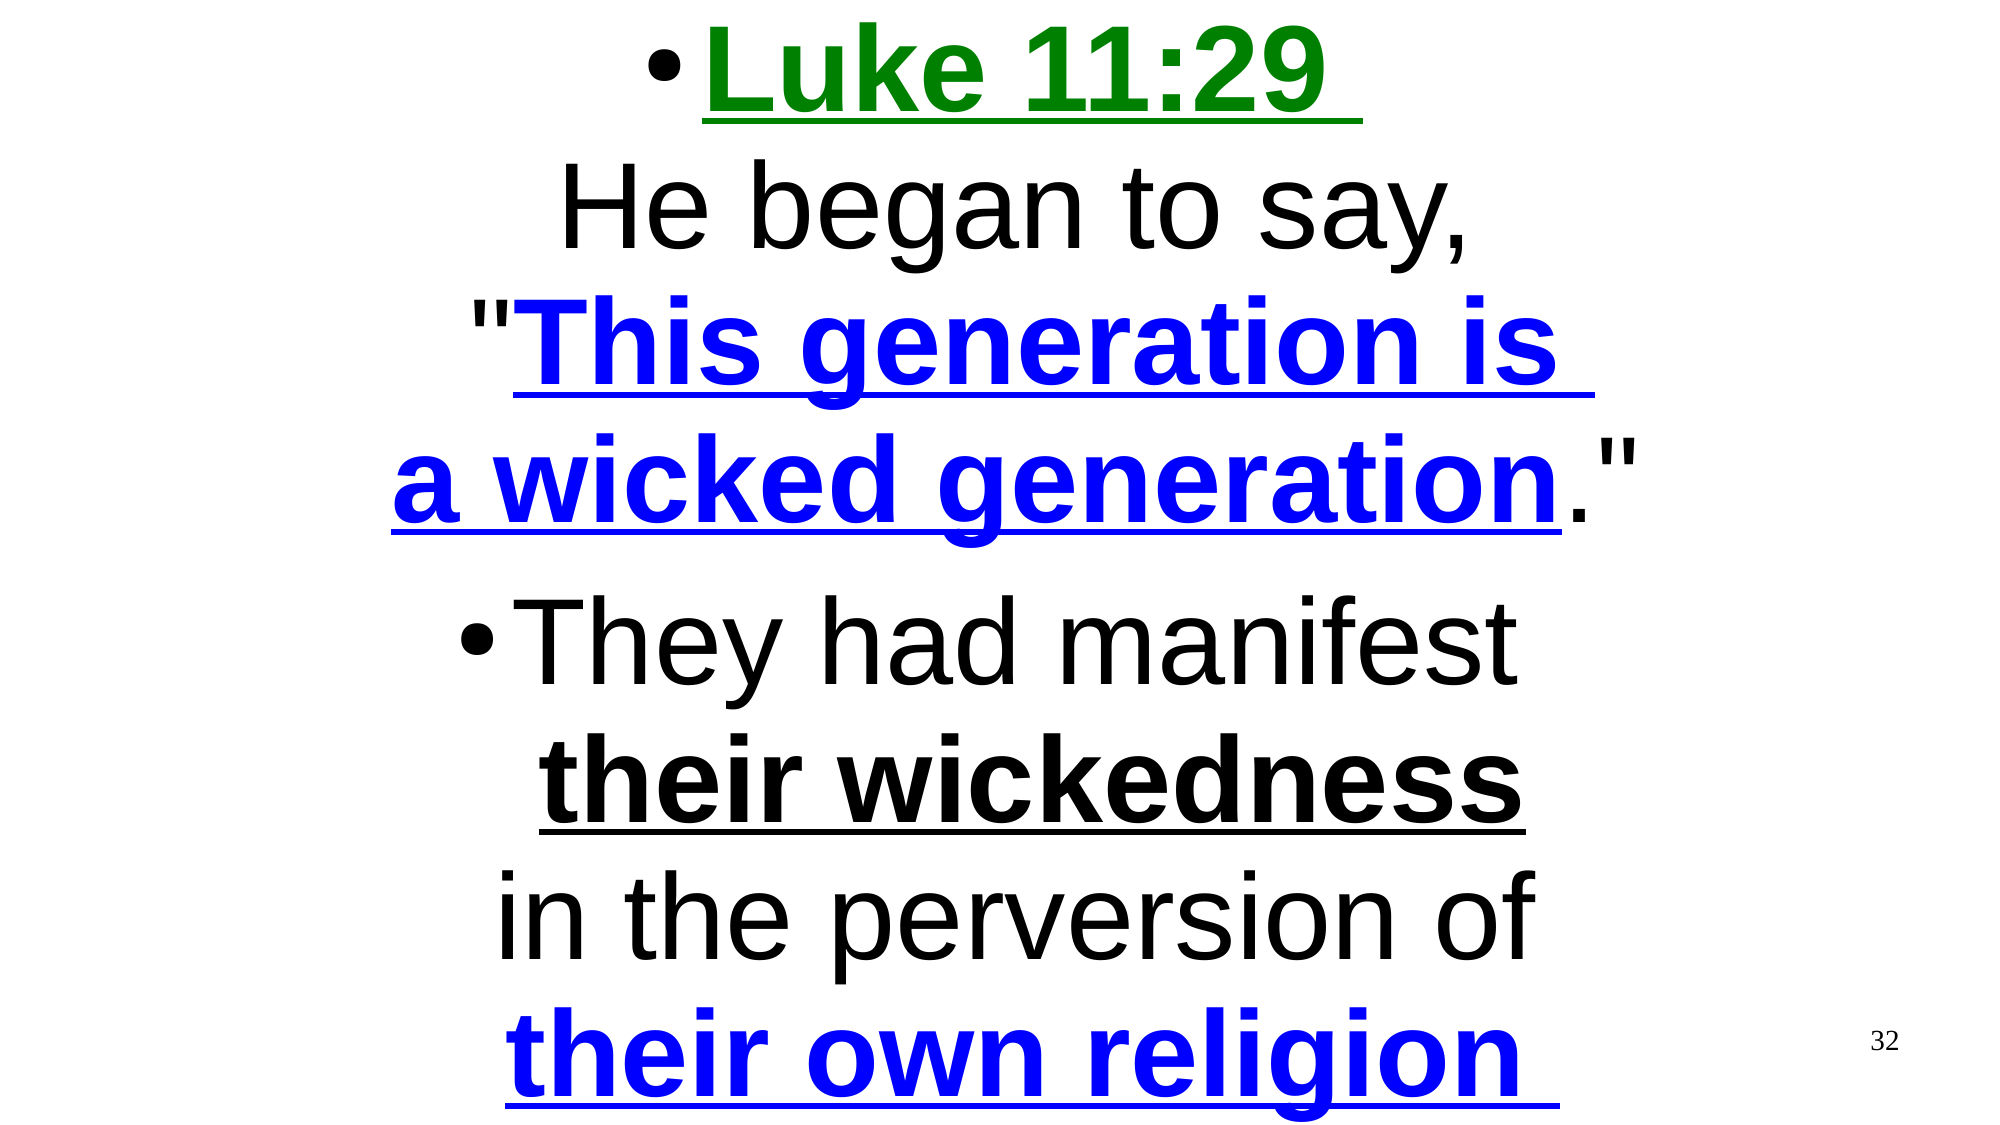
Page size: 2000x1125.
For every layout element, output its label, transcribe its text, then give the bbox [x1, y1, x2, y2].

list Luke 11:29 He began to say, "This generation is a wicked generation." They had manifest their wickedness in the perversion of their own religion [0, 0, 1996, 1123]
